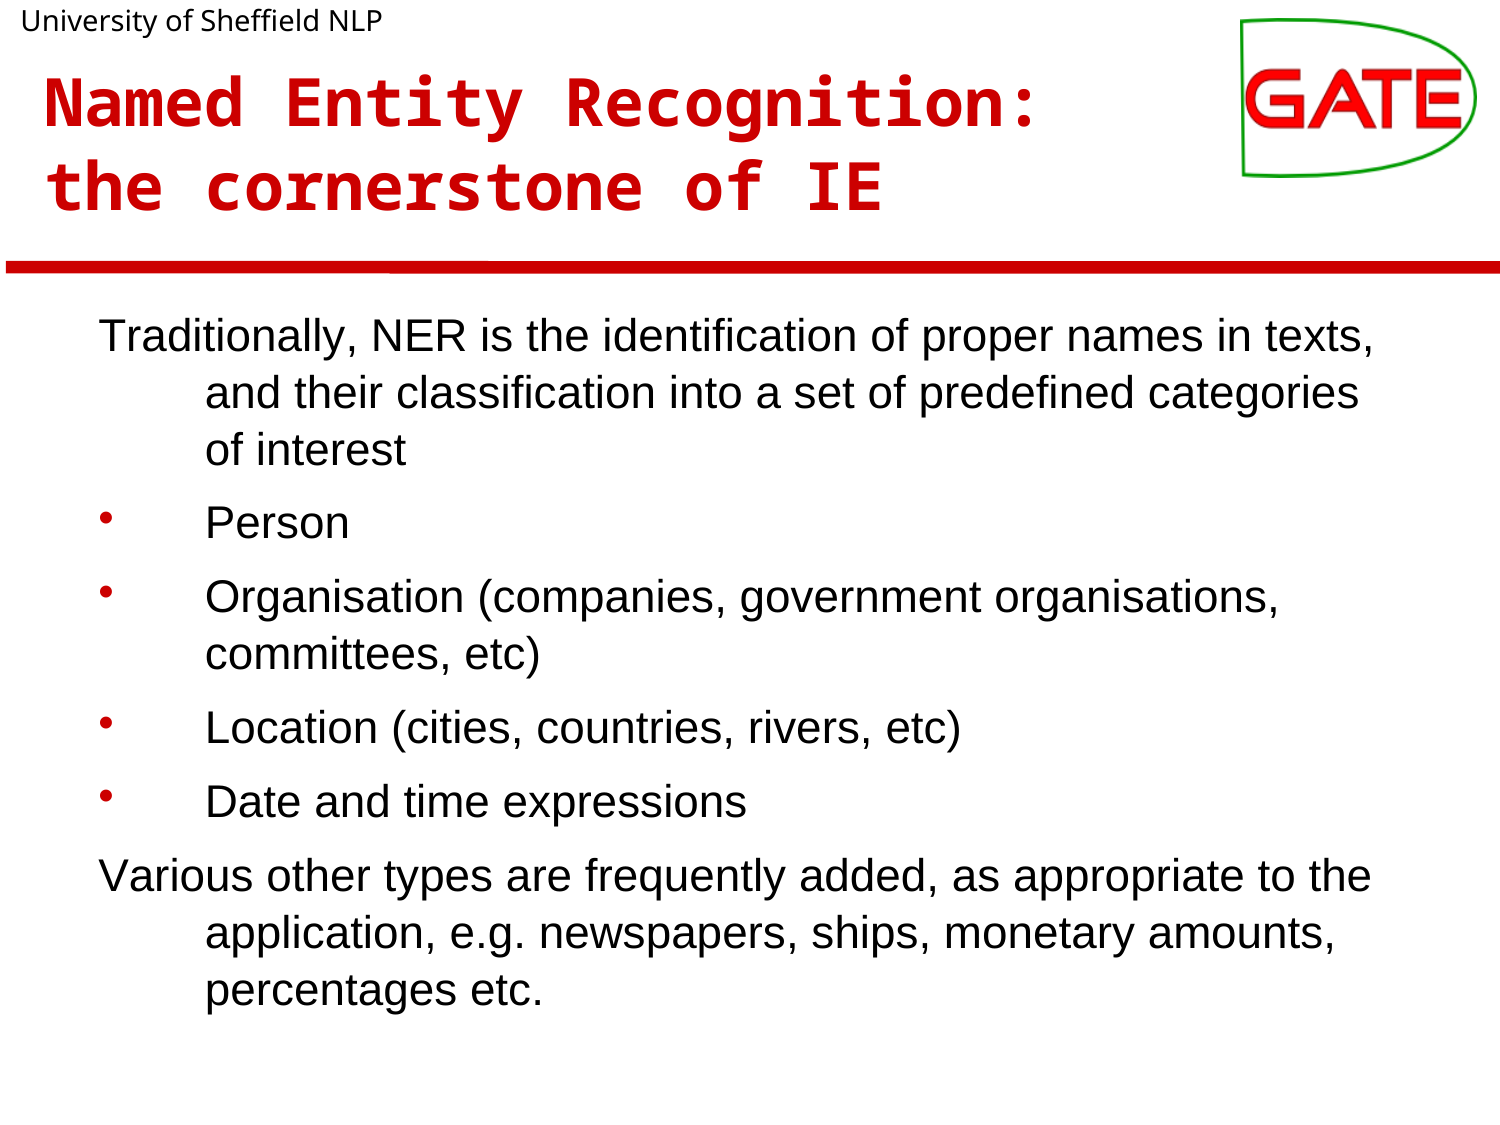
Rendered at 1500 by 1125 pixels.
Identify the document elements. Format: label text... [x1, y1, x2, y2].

picture [1240, 18, 1477, 178]
list Traditionally, NER is the identification of proper names in texts, and their classification into a set of predefined categories of interest Person Organisation (companies, government organisations, committees, etc)‏ Location (cities, countries, rivers, etc)‏ Date and time expressions Various other types are frequently added, as appropriate to the application, e.g. newspapers, ships, monetary amounts, percentages etc. [67, 295, 1418, 1110]
title Named Entity Recognition: the cornerstone of IE [29, 32, 1407, 248]
